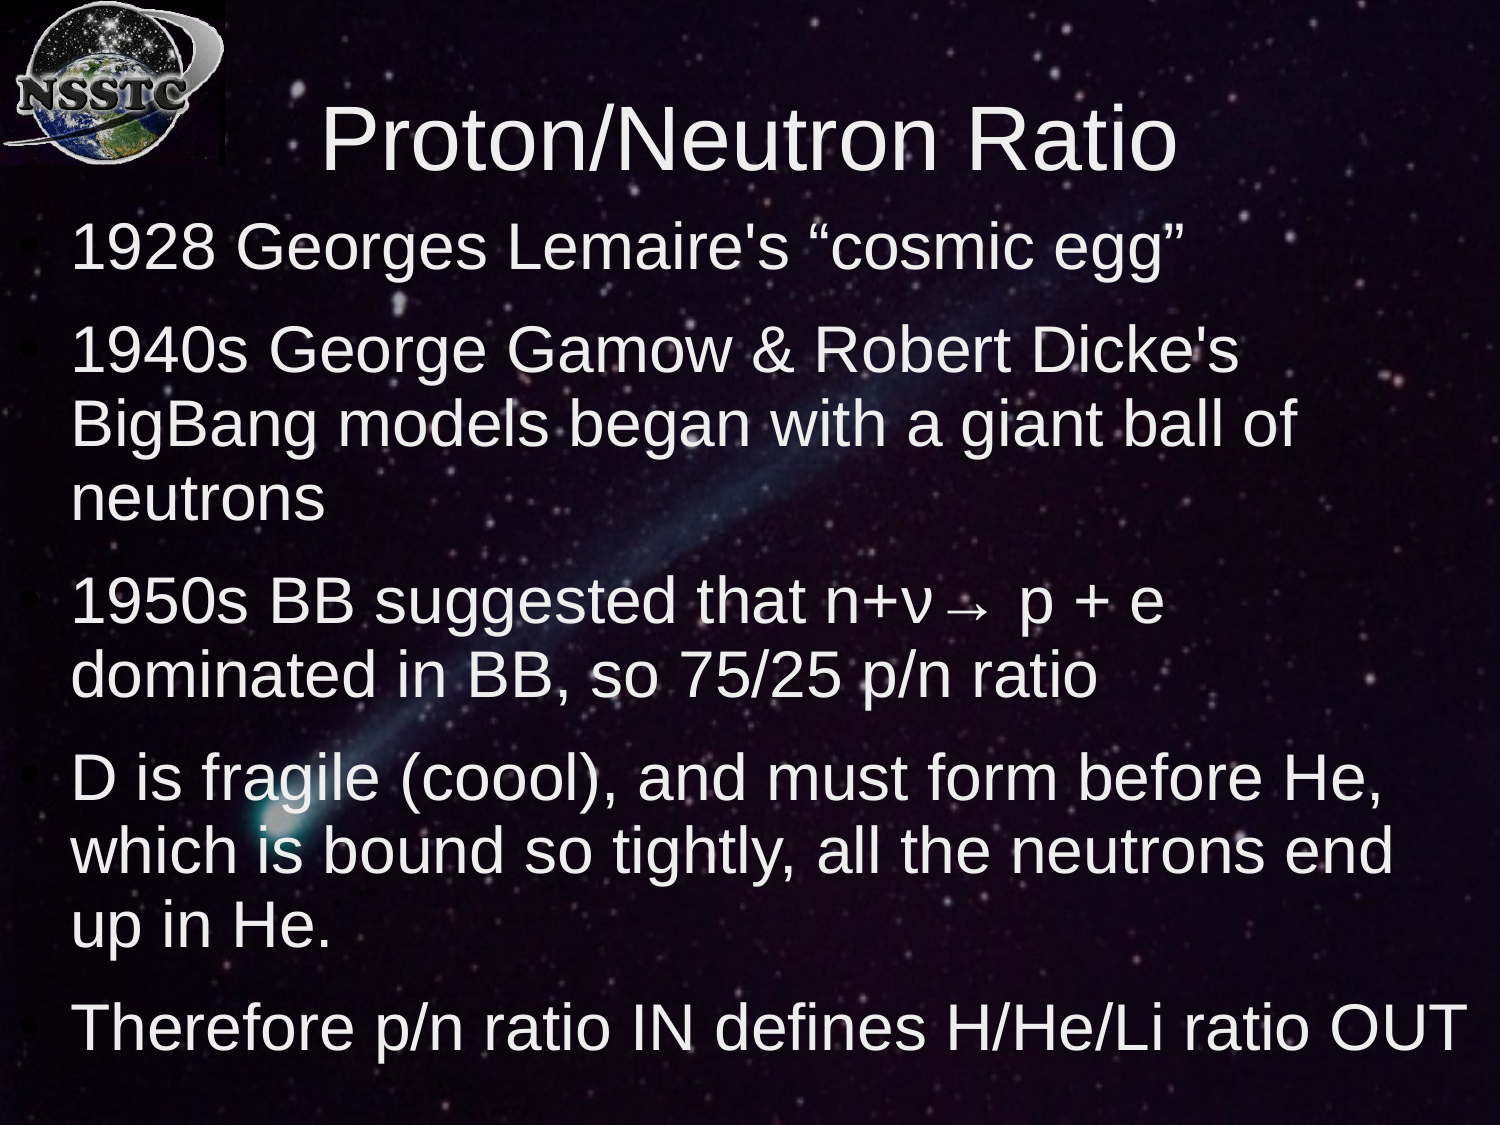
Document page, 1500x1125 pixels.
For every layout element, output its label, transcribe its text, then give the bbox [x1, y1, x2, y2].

title Proton/Neutron Ratio [75, 44, 1425, 210]
picture [0, 0, 1500, 1125]
list 1928 Georges Lemaire's “cosmic egg” 1940s George Gamow & Robert Dicke's BigBang models began with a giant ball of neutrons 1950s BB suggested that n+ν→ p + e dominated in BB, so 75/25 p/n ratio D is fragile (coool), and must form before He, which is bound so tightly, all the neutrons end up in He. Therefore p/n ratio IN defines H/He/Li ratio OUT [0, 210, 1486, 1096]
